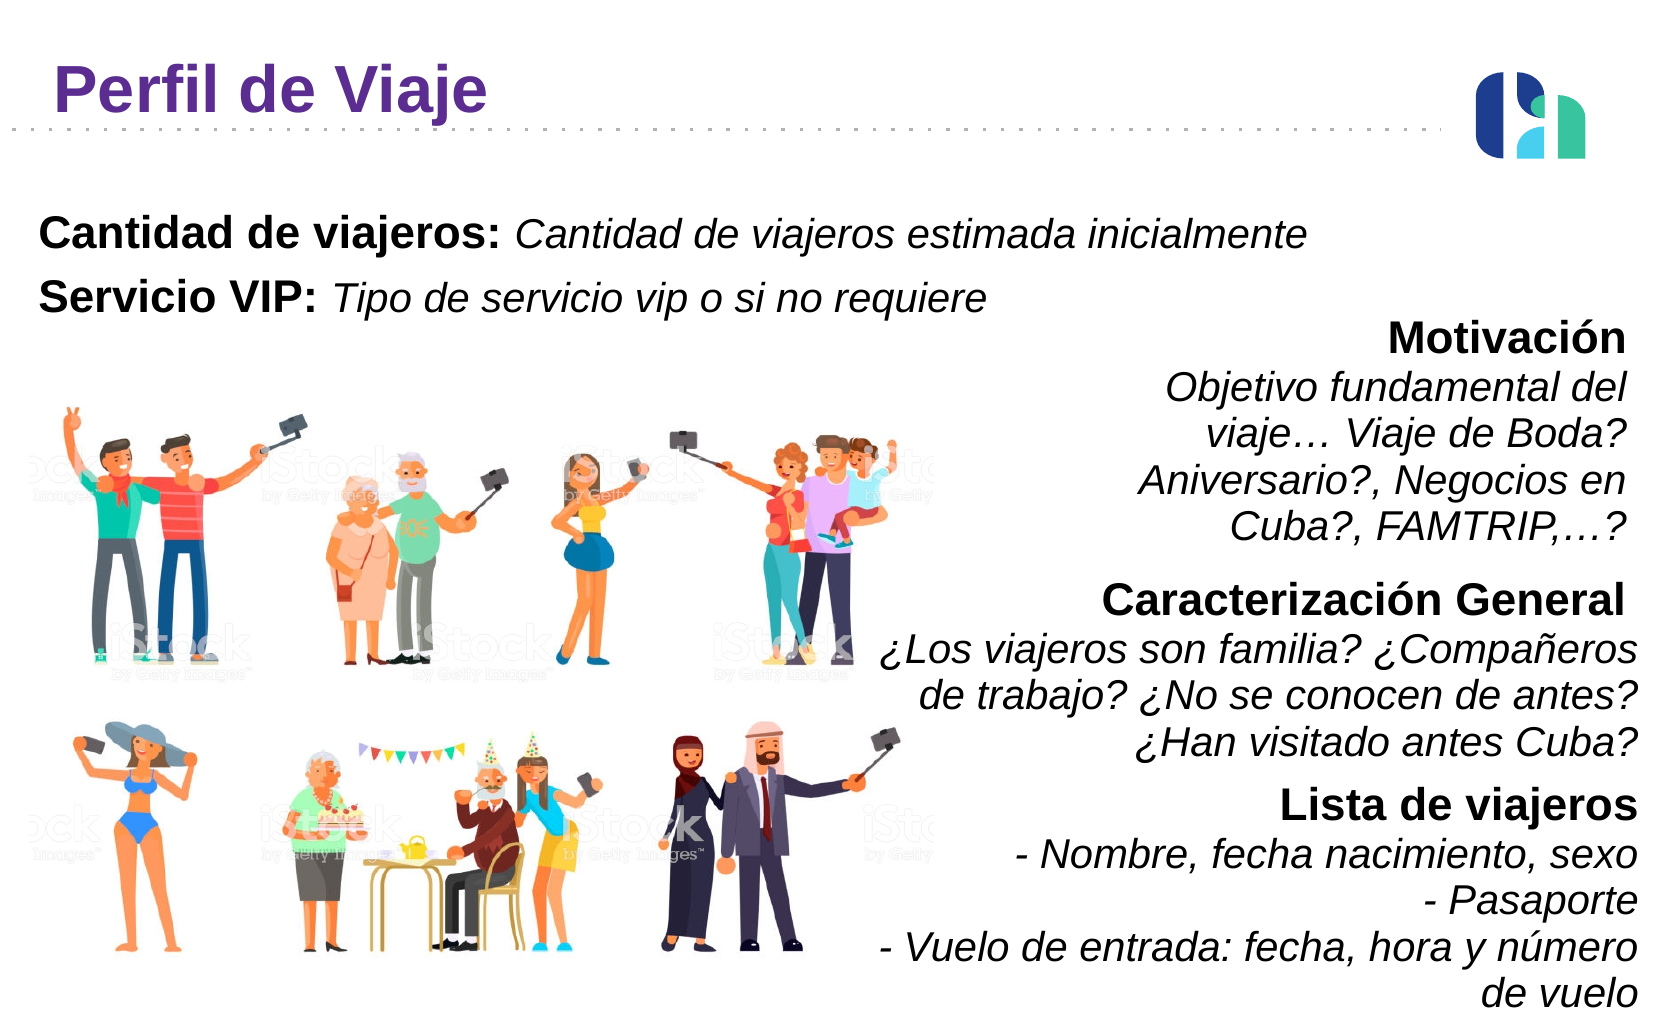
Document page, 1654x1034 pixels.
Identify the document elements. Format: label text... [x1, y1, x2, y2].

text_box Caracterización General ¿Los viajeros son familia? ¿Compañeros de trabajo? ¿No se conocen de antes? ¿Han visitado antes Cuba? Lista de viajeros - Nombre, fecha nacimiento, sexo - Pasaporte - Vuelo de entrada: fecha, hora y número de vuelo [850, 566, 1654, 1024]
picture [29, 377, 934, 981]
text_box Perfil de Viaje [38, 45, 1512, 135]
text_box Cantidad de viajeros: Cantidad de viajeros estimada inicialmente Servicio VIP: Tipo de servicio vip o si no requiere [23, 199, 1501, 330]
text_box Motivación Objetivo fundamental del viaje… Viaje de Boda? Aniversario?, Negocios en Cuba?, FAMTRIP,…? [1027, 258, 1642, 609]
picture [1475, 72, 1586, 159]
